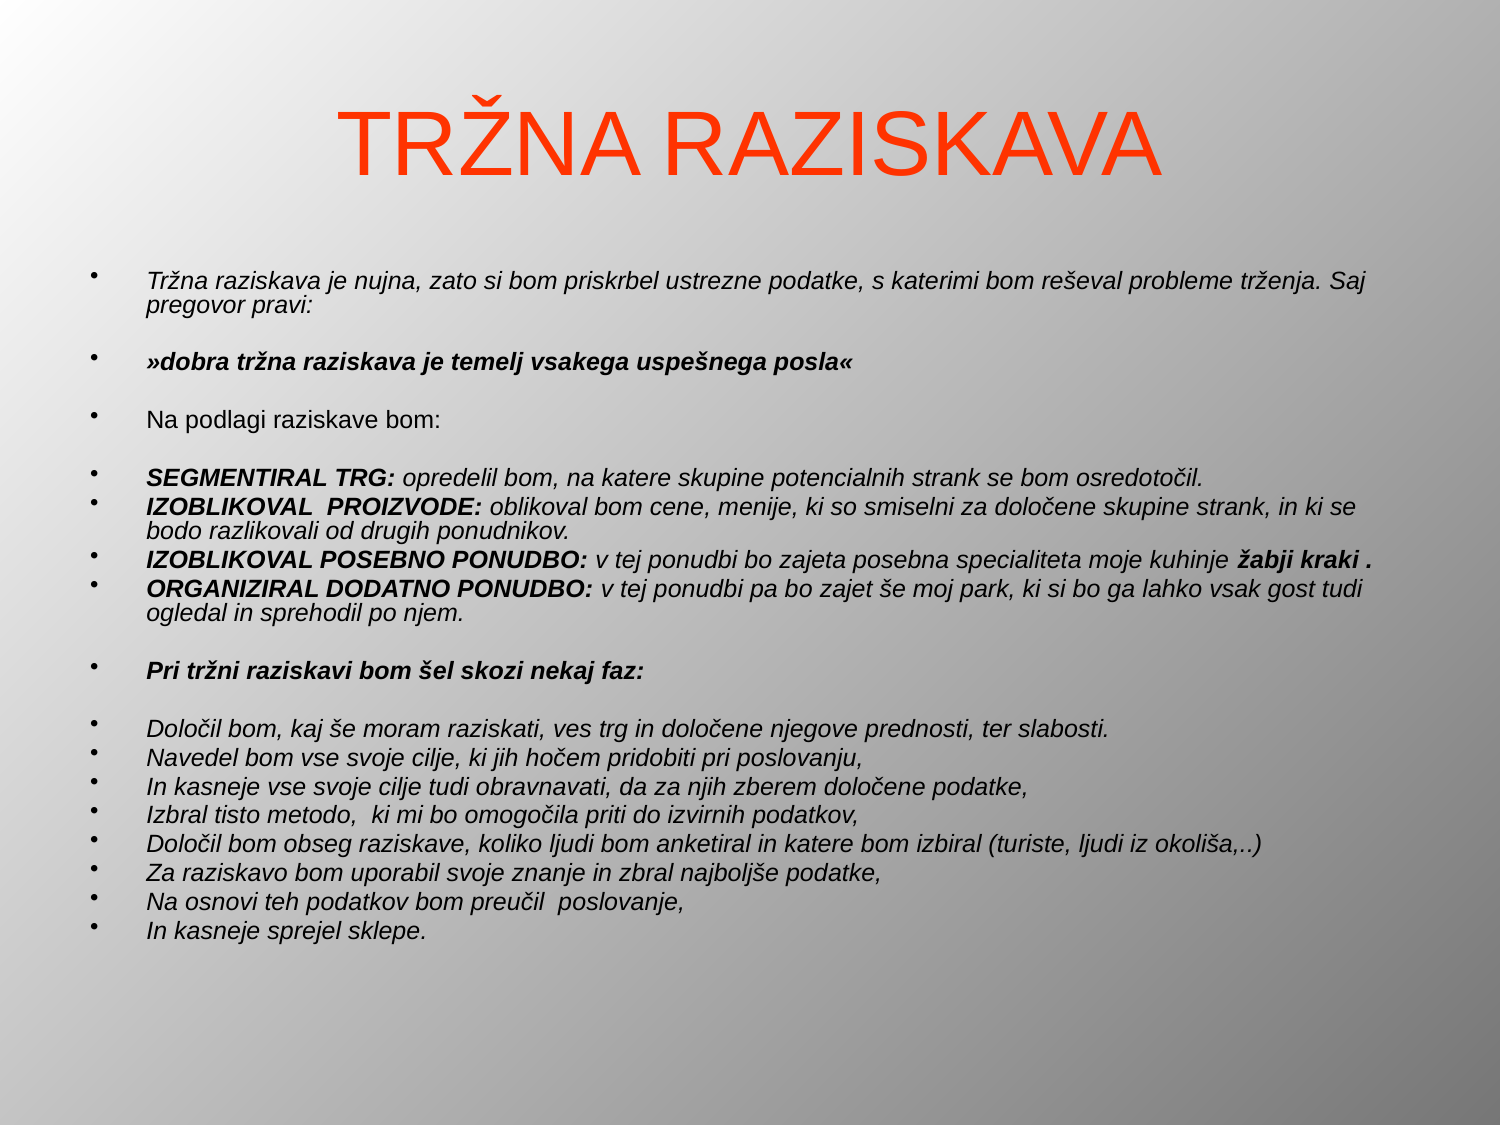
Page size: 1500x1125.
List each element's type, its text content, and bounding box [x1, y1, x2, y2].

title TRŽNA RAZISKAVA [75, 45, 1425, 233]
list Tržna raziskava je nujna, zato si bom priskrbel ustrezne podatke, s katerimi bom reševal probleme trženja. Saj pregovor pravi: »dobra tržna raziskava je temelj vsakega uspešnega posla« Na podlagi raziskave bom: SEGMENTIRAL TRG: opredelil bom, na katere skupine potencialnih strank se bom osredotočil. IZOBLIKOVAL PROIZVODE: oblikoval bom cene, menije, ki so smiselni za določene skupine strank, in ki se bodo razlikovali od drugih ponudnikov. IZOBLIKOVAL POSEBNO PONUDBO: v tej ponudbi bo zajeta posebna specialiteta moje kuhinje žabji kraki . ORGANIZIRAL DODATNO PONUDBO: v tej ponudbi pa bo zajet še moj park, ki si bo ga lahko vsak gost tudi ogledal in sprehodil po njem. Pri tržni raziskavi bom šel skozi nekaj faz: Določil bom, kaj še moram raziskati, ves trg in določene njegove prednosti, ter slabosti. Navedel bom vse svoje cilje, ki jih hočem pridobiti pri poslovanju, In kasneje vse svoje cilje tudi obravnavati, da za njih zberem določene podatke, Izbral tisto metodo, ki mi bo omogočila priti do izvirnih podatkov, Določil bom obseg raziskave, koliko ljudi bom anketiral in katere bom izbiral (turiste, ljudi iz okoliša,..) Za raziskavo bom uporabil svoje znanje in zbral najboljše podatke, Na osnovi teh podatkov bom preučil poslovanje, In kasneje sprejel sklepe. [75, 262, 1425, 1005]
